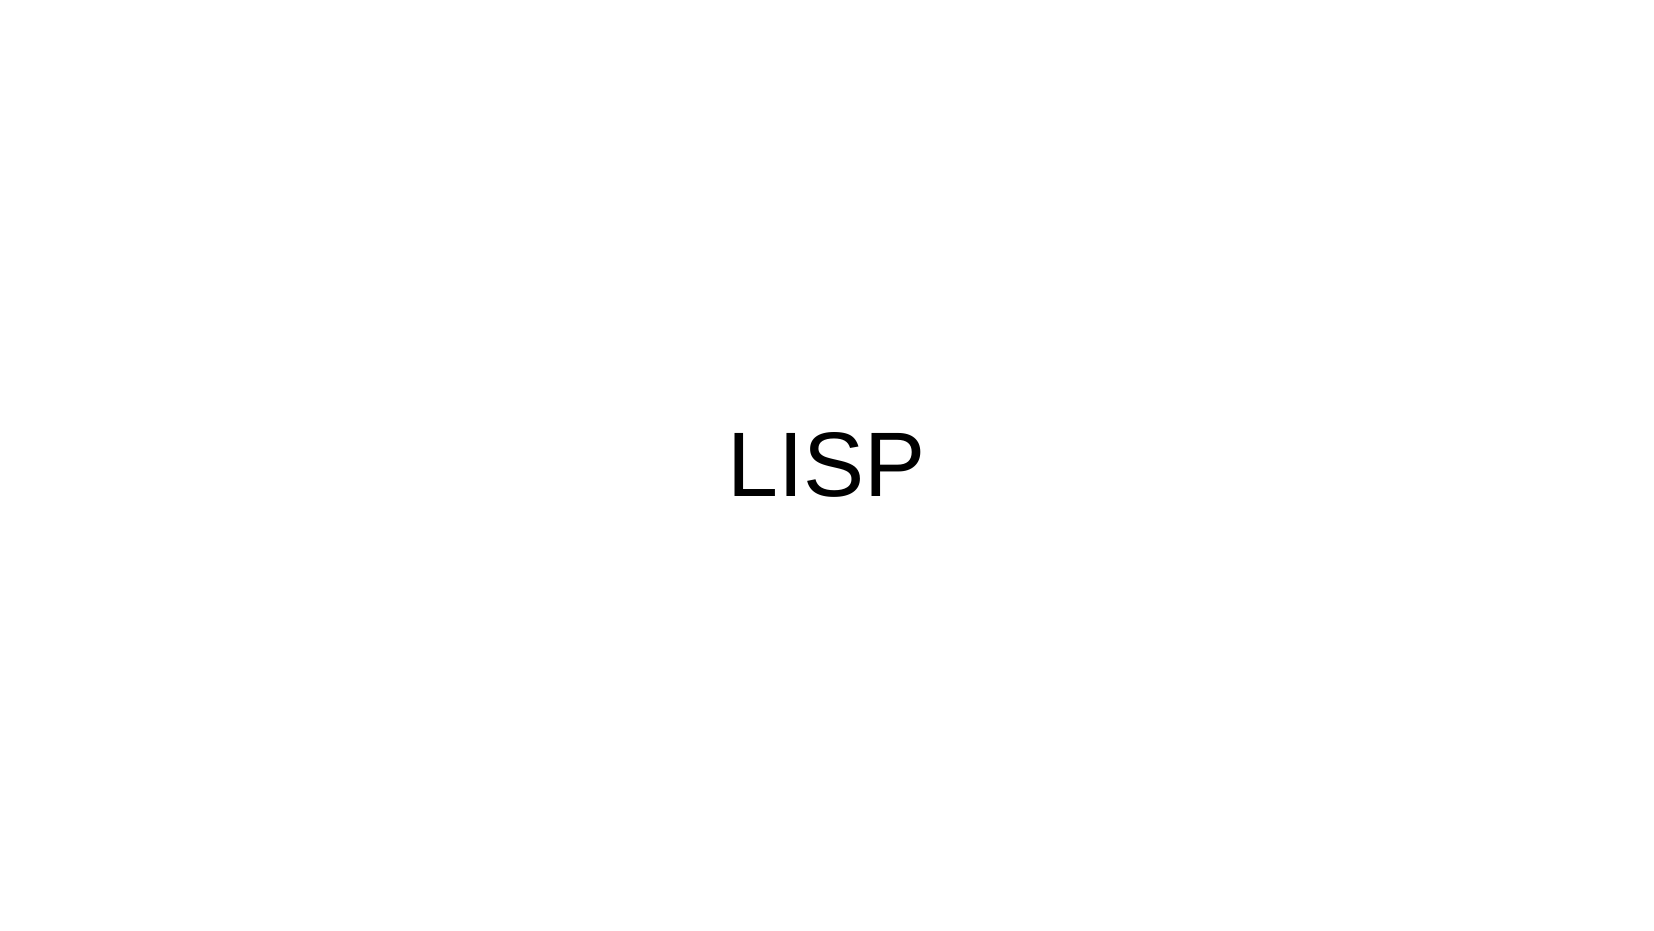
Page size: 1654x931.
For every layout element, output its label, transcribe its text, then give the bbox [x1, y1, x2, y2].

text_box LISP [103, 406, 1551, 524]
